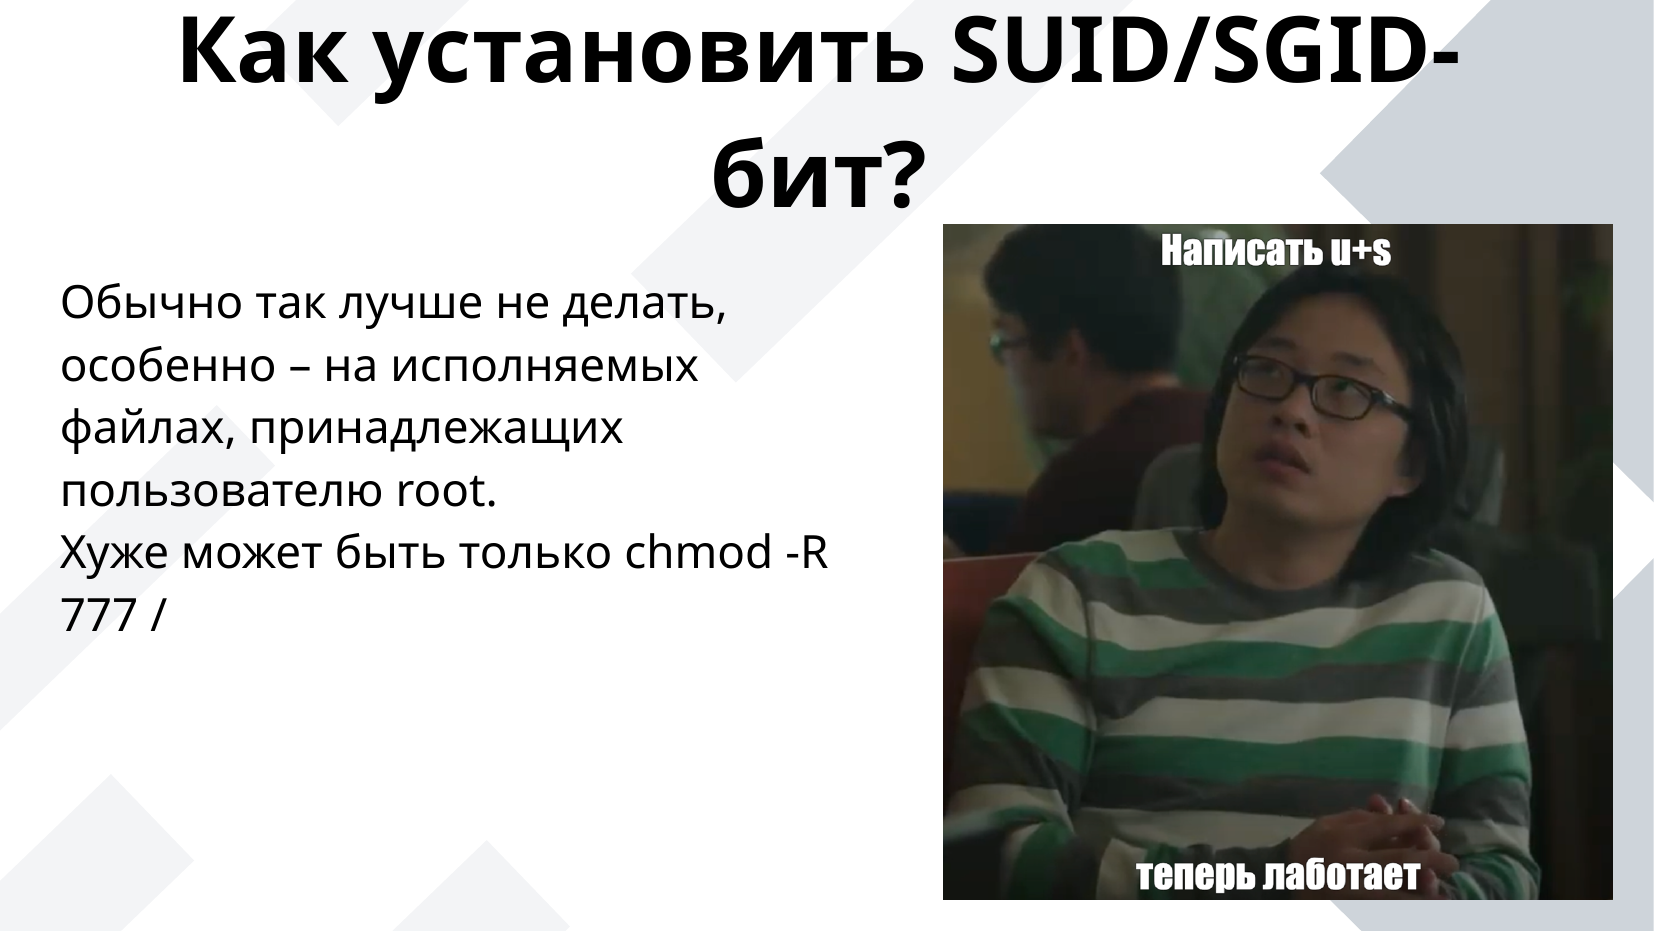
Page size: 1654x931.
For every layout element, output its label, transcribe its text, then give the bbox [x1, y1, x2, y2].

picture [943, 224, 1613, 901]
title Как установить SUID/SGID-бит? [75, 32, 1564, 188]
text_box Обычно так лучше не делать, особенно – на исполняемых файлах, принадлежащих пользователю root. Хуже может быть только chmod -R 777 / [45, 262, 863, 751]
